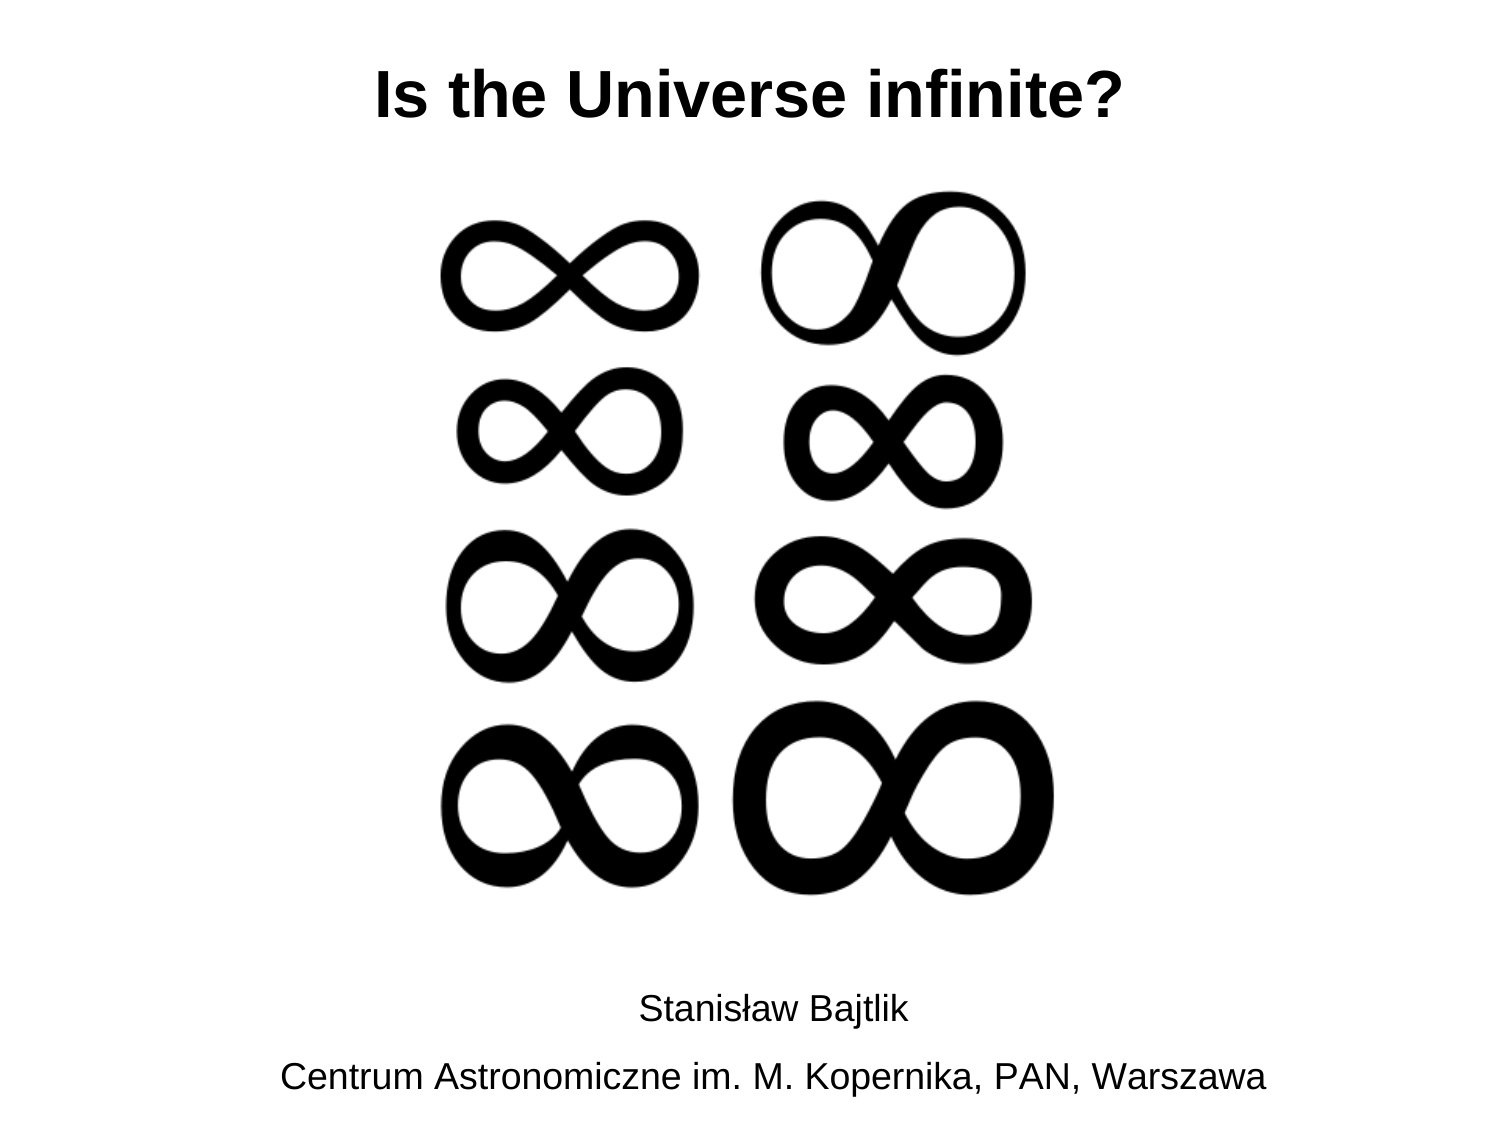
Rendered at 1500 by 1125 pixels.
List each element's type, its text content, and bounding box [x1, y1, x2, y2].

picture [419, 172, 1076, 915]
text_box Stanisław Bajtlik Centrum Astronomiczne im. M. Kopernika, PAN, Warszawa [253, 976, 1294, 1105]
text_box Is the Universe infinite? [242, 42, 1259, 139]
